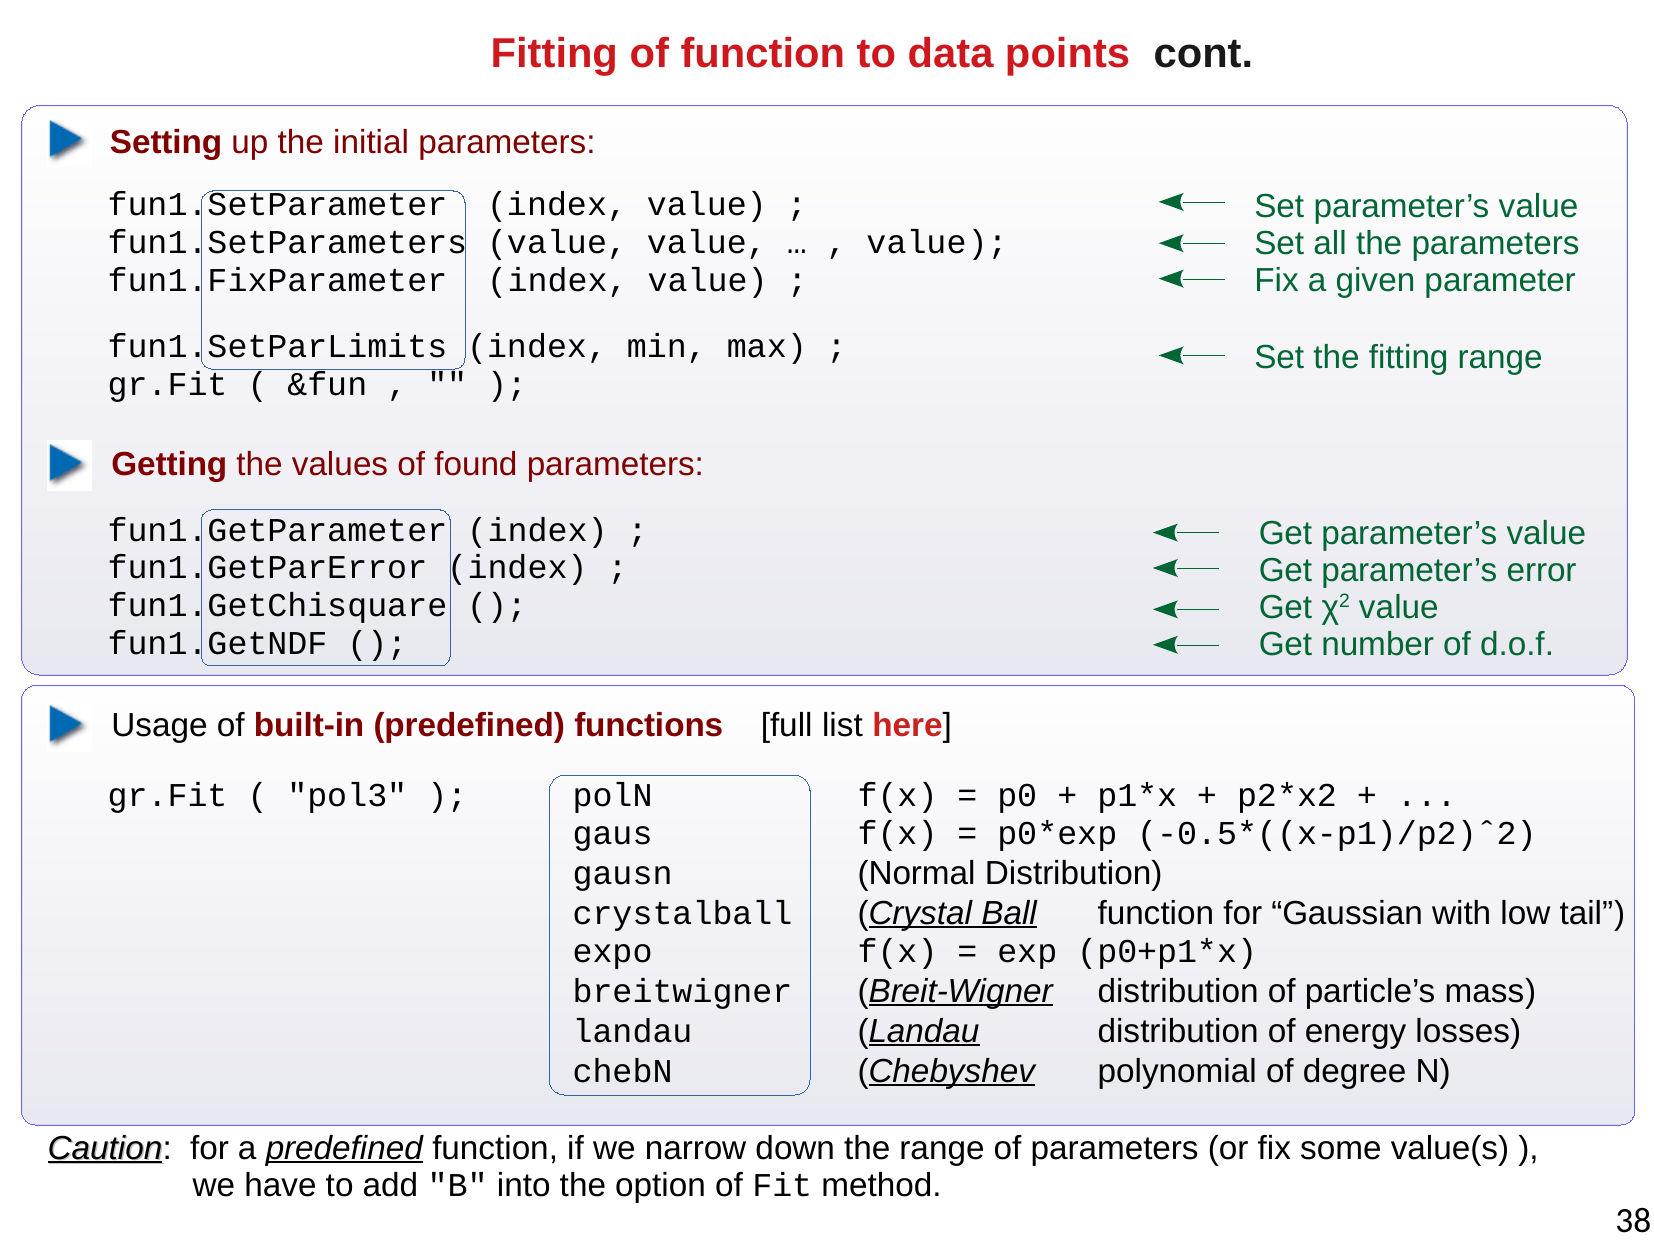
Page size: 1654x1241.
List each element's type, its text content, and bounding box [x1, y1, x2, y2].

text_box [21, 107, 32, 674]
text_box Get parameter’s value Get parameter’s error Get χ2 value Get number of d.o.f. [1244, 507, 1654, 686]
text_box Fitting of function to data points cont. Setting up the initial parameters: fun1.SetParameter (index, value) ; fun1.SetParameters (value, value, … , value); fun1.FixParameter (index, value) ; fun1.SetParLimits (index, min, max) ; gr.Fit ( &fun , "" ); Getting the values of found parameters: fun1.GetParameter (index) ; fun1.GetParError (index) ; fun1.GetChisquare (); fun1.GetNDF (); Usage of built-in (predefined) functions [full list here] gr.Fit ( "pol3" ); polN f(x) = p0 + p1*x + p2*x2 + ... gaus f(x) = p0*exp (-0.5*((x-p1)/p2)ˆ2) gausn (Normal Distribution) crystalball (Crystal Ball function for “Gaussian with low tail”) expo f(x) = exp (p0+p1*x) breitwigner (Breit-Wigner distribution of particle’s mass) landau (Landau distribution of energy losses) chebN (Chebyshev polynomial of degree N) Caution: for a predefined function, if we narrow down the range of parameters (or fix some value(s) ), we have to add "B" into the option of Fit method. [32, 22, 1654, 1241]
text_box Set parameter’s value Set all the parameters Fix a given parameter Set the fitting range [1239, 179, 1634, 404]
text_box [21, 685, 32, 1125]
